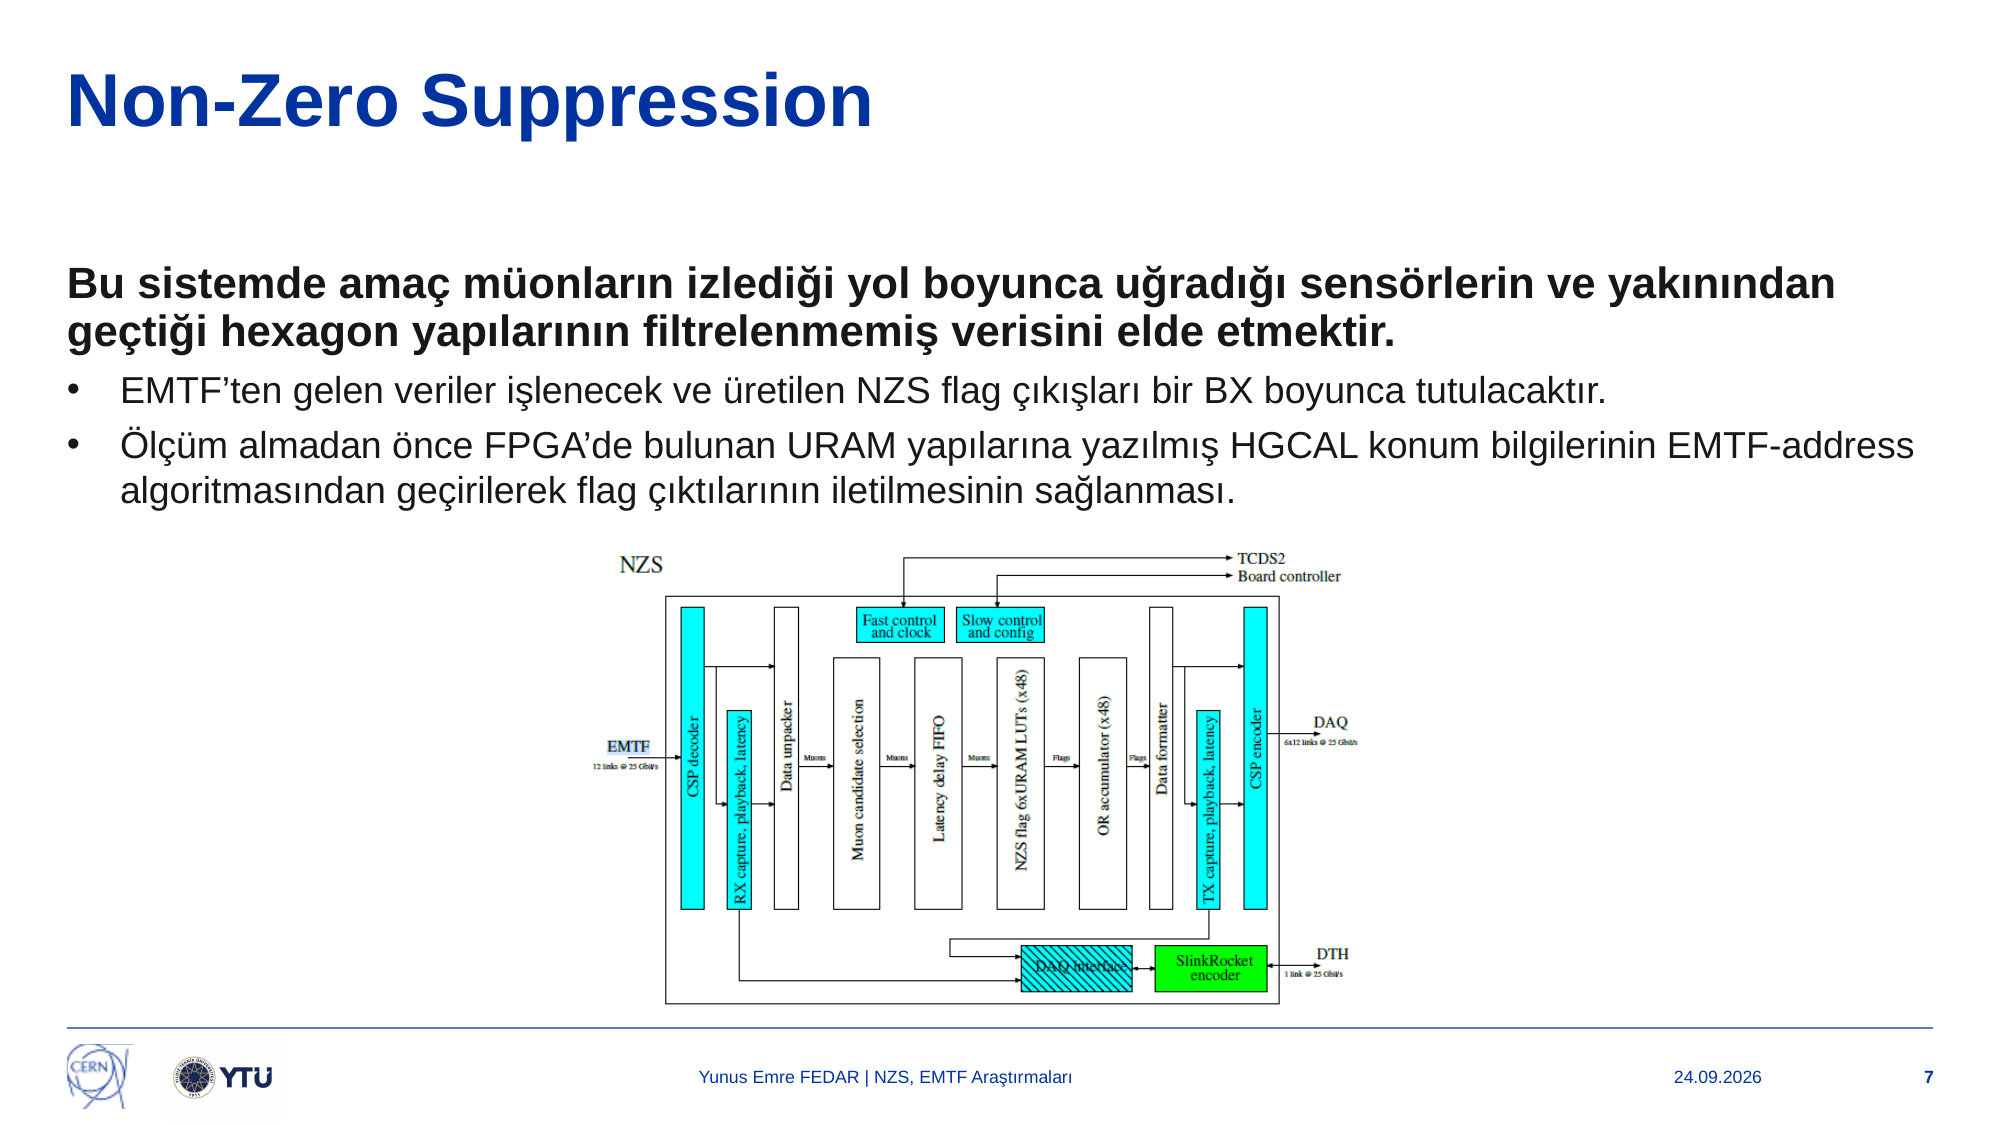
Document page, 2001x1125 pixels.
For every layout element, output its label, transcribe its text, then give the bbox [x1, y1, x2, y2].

list Bu sistemde amaç müonların izlediği yol boyunca uğradığı sensörlerin ve yakınından geçtiği hexagon yapılarının filtrelenmemiş verisini elde etmektir. EMTF’ten gelen veriler işlenecek ve üretilen NZS flag çıkışları bir BX boyunca tutulacaktır. Ölçüm almadan önce FPGA’de bulunan URAM yapılarına yazılmış HGCAL konum bilgilerinin EMTF-address algoritmasından geçirilerek flag çıktılarının iletilmesinin sağlanması. [66, 261, 1933, 532]
title Non-Zero Suppression [66, 61, 1933, 237]
picture [561, 531, 1418, 1011]
text_box Yunus Emre FEDAR | NZS, EMTF Araştırmaları [698, 1046, 1402, 1107]
slide_number 24.12.2024 [1496, 1046, 1762, 1107]
picture [163, 1033, 282, 1123]
slide_number <number> [1822, 1046, 1934, 1107]
